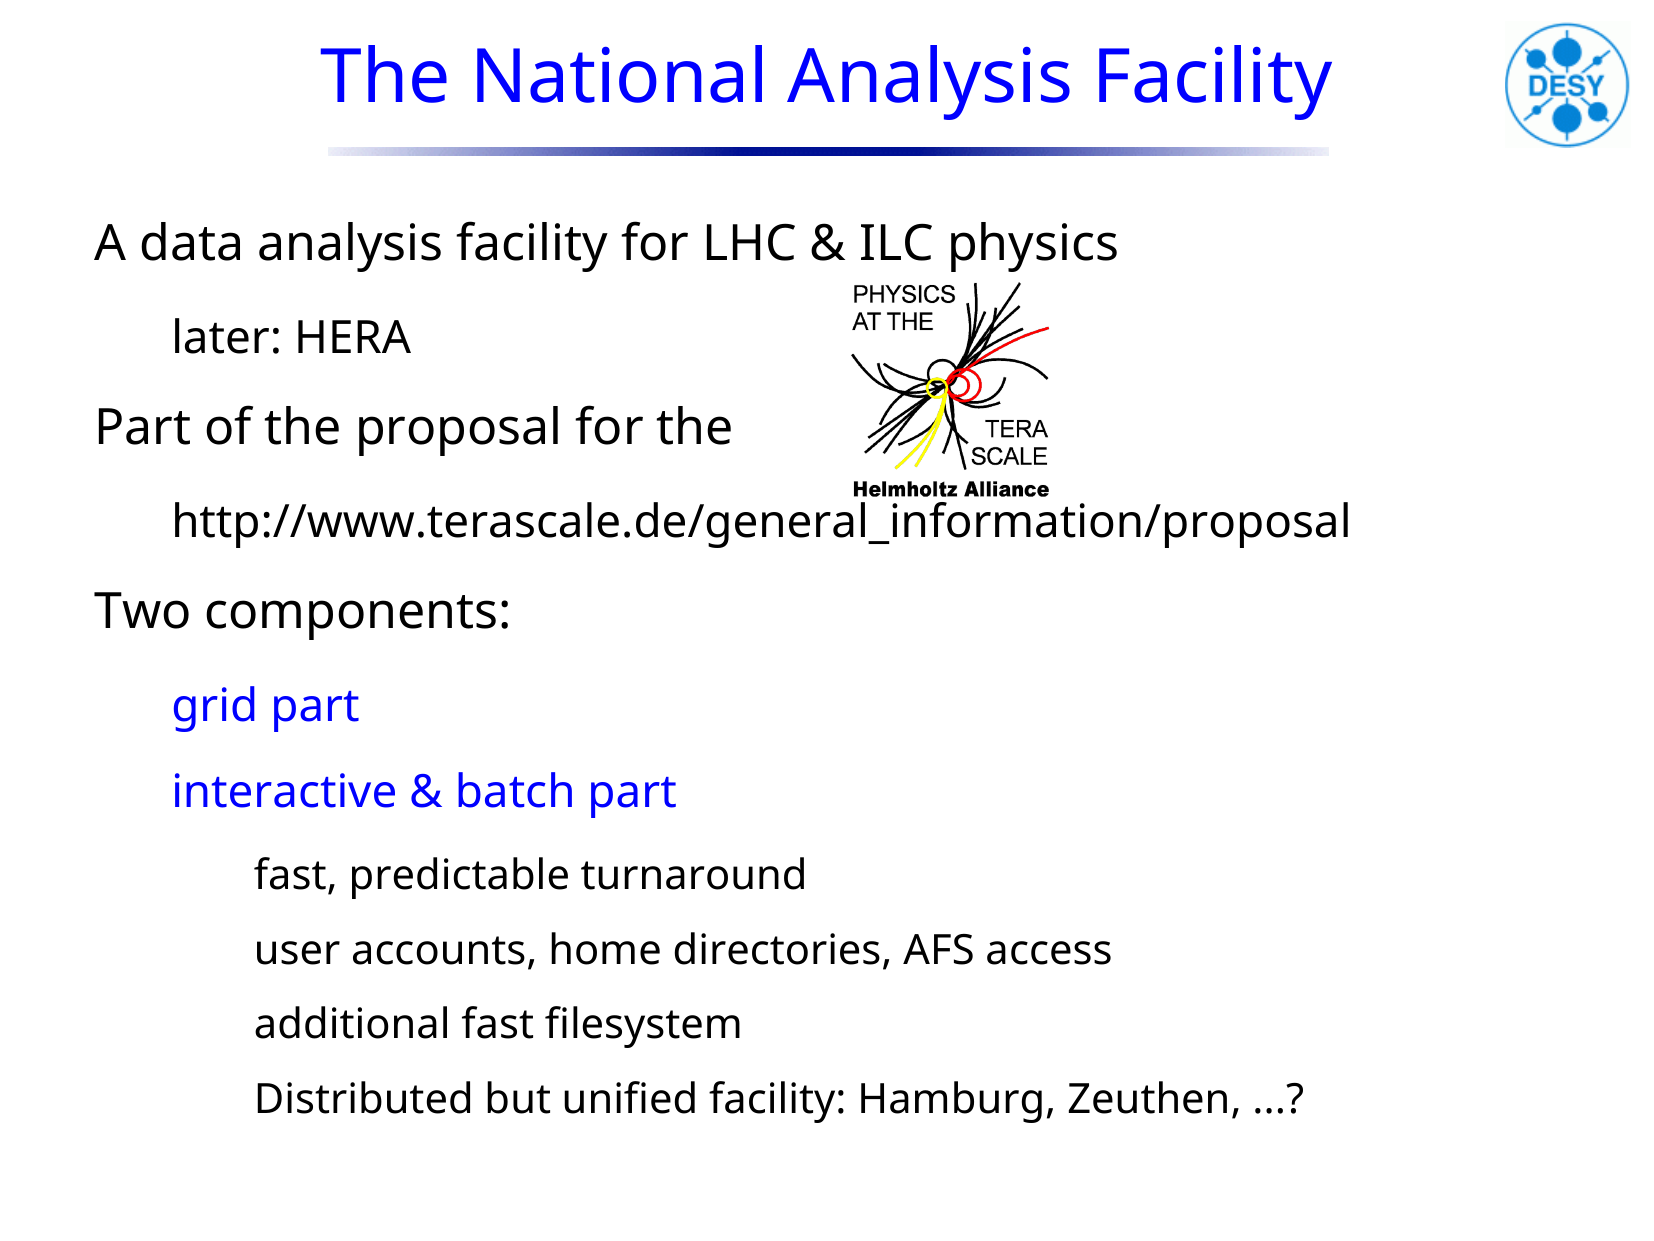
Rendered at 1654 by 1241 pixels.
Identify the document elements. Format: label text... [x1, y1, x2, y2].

title The National Analysis Facility [147, 0, 1506, 148]
list A data analysis facility for LHC & ILC physics later: HERA Part of the proposal for the http://www.terascale.de/general_information/proposal Two components: grid part interactive & batch part fast, predictable turnaround user accounts, home directories, AFS access additional fast filesystem Distributed but unified facility: Hamburg, Zeuthen, ...? [76, 206, 1565, 1241]
picture [838, 277, 1063, 502]
picture [328, 148, 1329, 156]
picture [1506, 21, 1631, 148]
